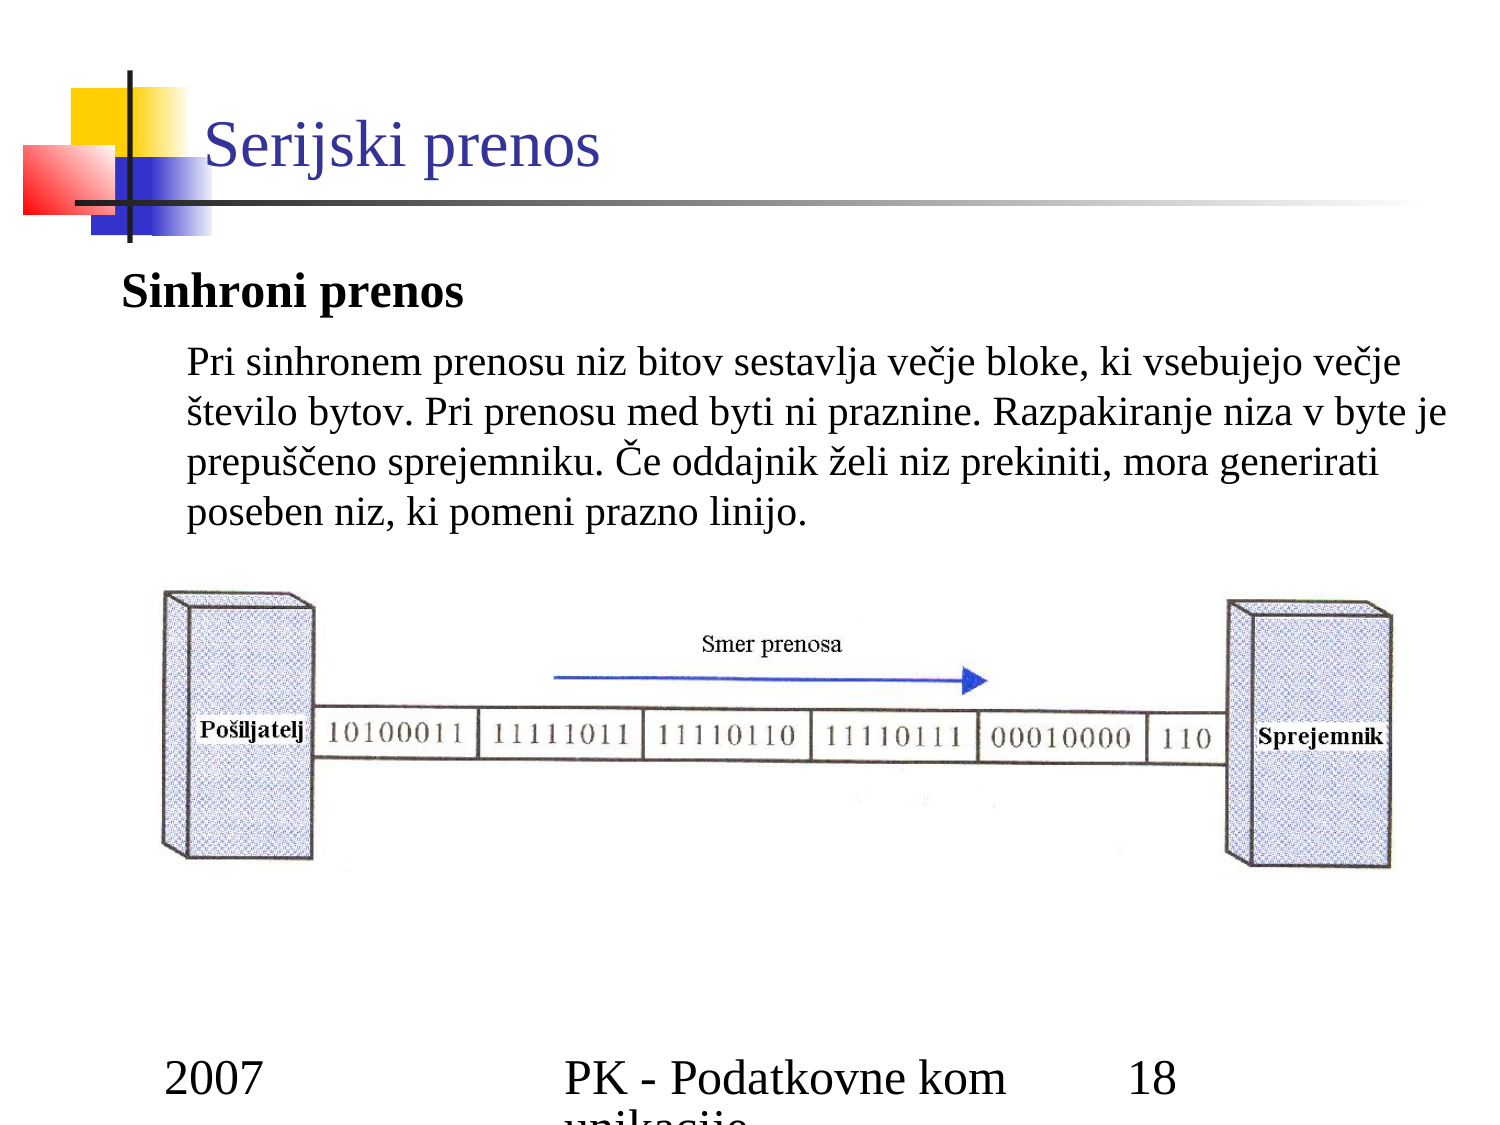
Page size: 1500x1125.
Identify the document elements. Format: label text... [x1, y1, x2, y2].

list Sinhroni prenos Pri sinhronem prenosu niz bitov sestavlja večje bloke, ki vsebujejo večje število bytov. Pri prenosu med byti ni praznine. Razpakiranje niza v byte je prepuščeno sprejemniku. Če oddajnik želi niz prekiniti, mora generirati poseben niz, ki pomeni prazno linijo. [50, 249, 1469, 563]
title Serijski prenos [188, 92, 1468, 188]
picture [150, 574, 1413, 877]
